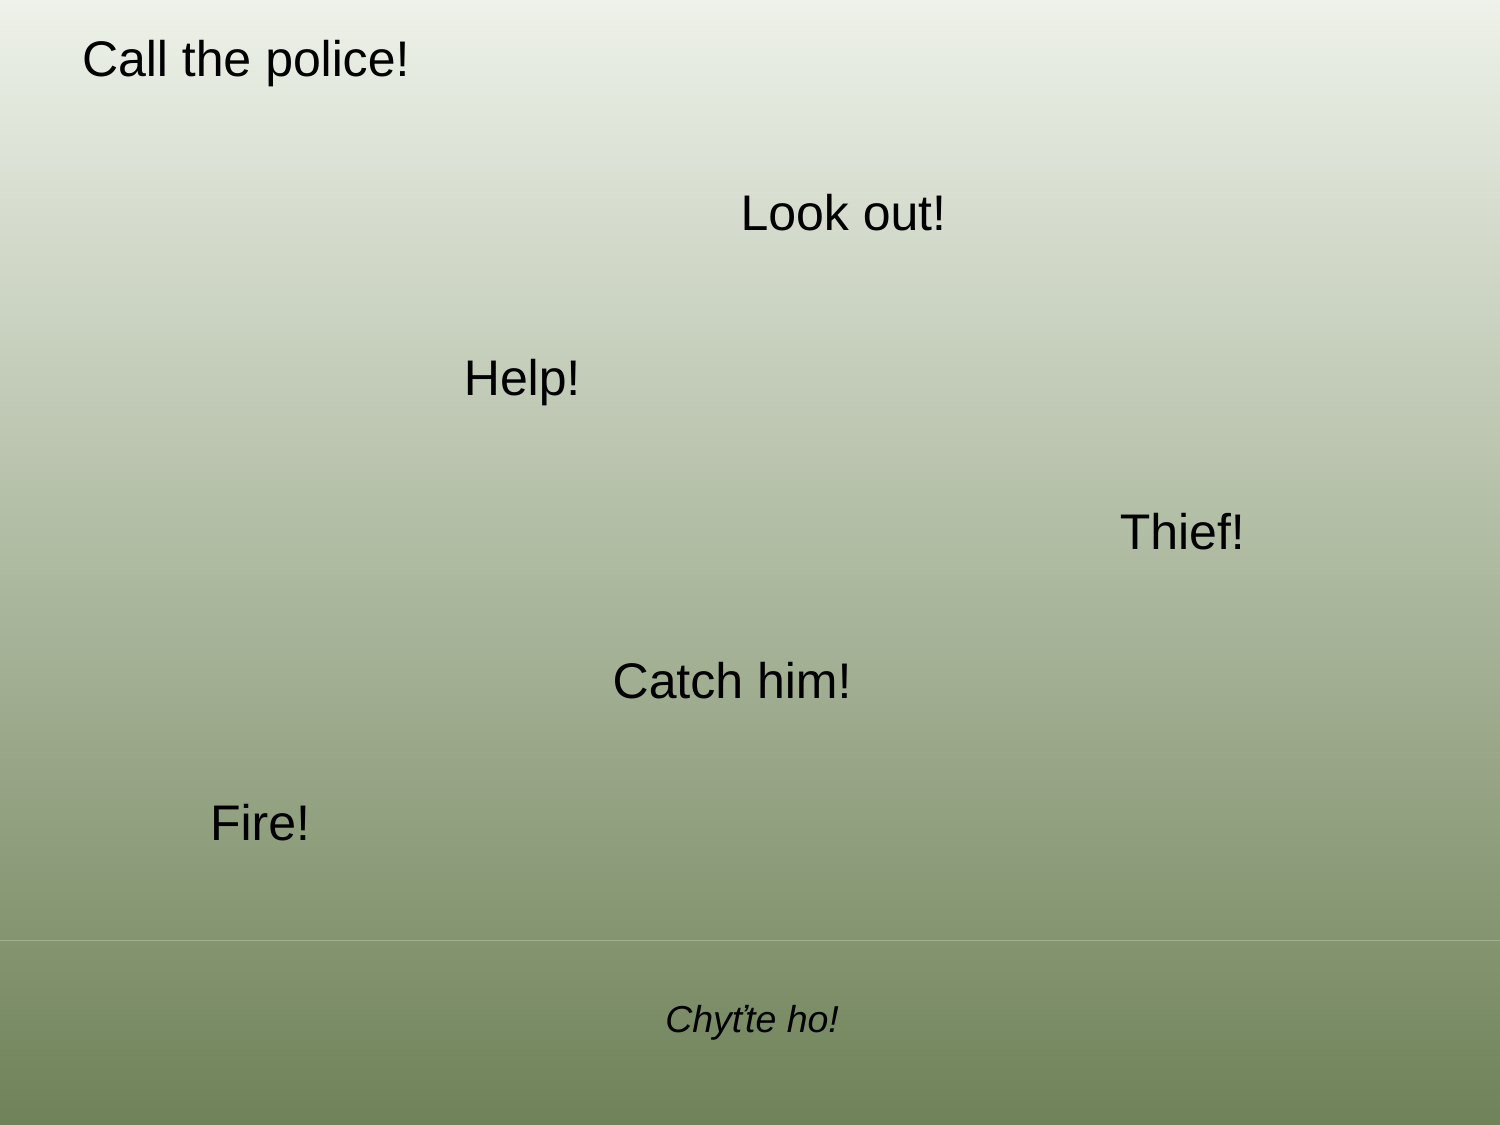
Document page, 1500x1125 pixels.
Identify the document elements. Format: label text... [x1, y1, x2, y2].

text_box Thief! [1105, 491, 1261, 568]
text_box Call the police! [67, 18, 425, 95]
text_box Fire! [195, 782, 326, 858]
text_box Catch him! [597, 640, 867, 716]
text_box Help! [449, 337, 596, 414]
text_box Look out! [725, 172, 962, 249]
text_box Chyťte ho! [650, 987, 854, 1049]
